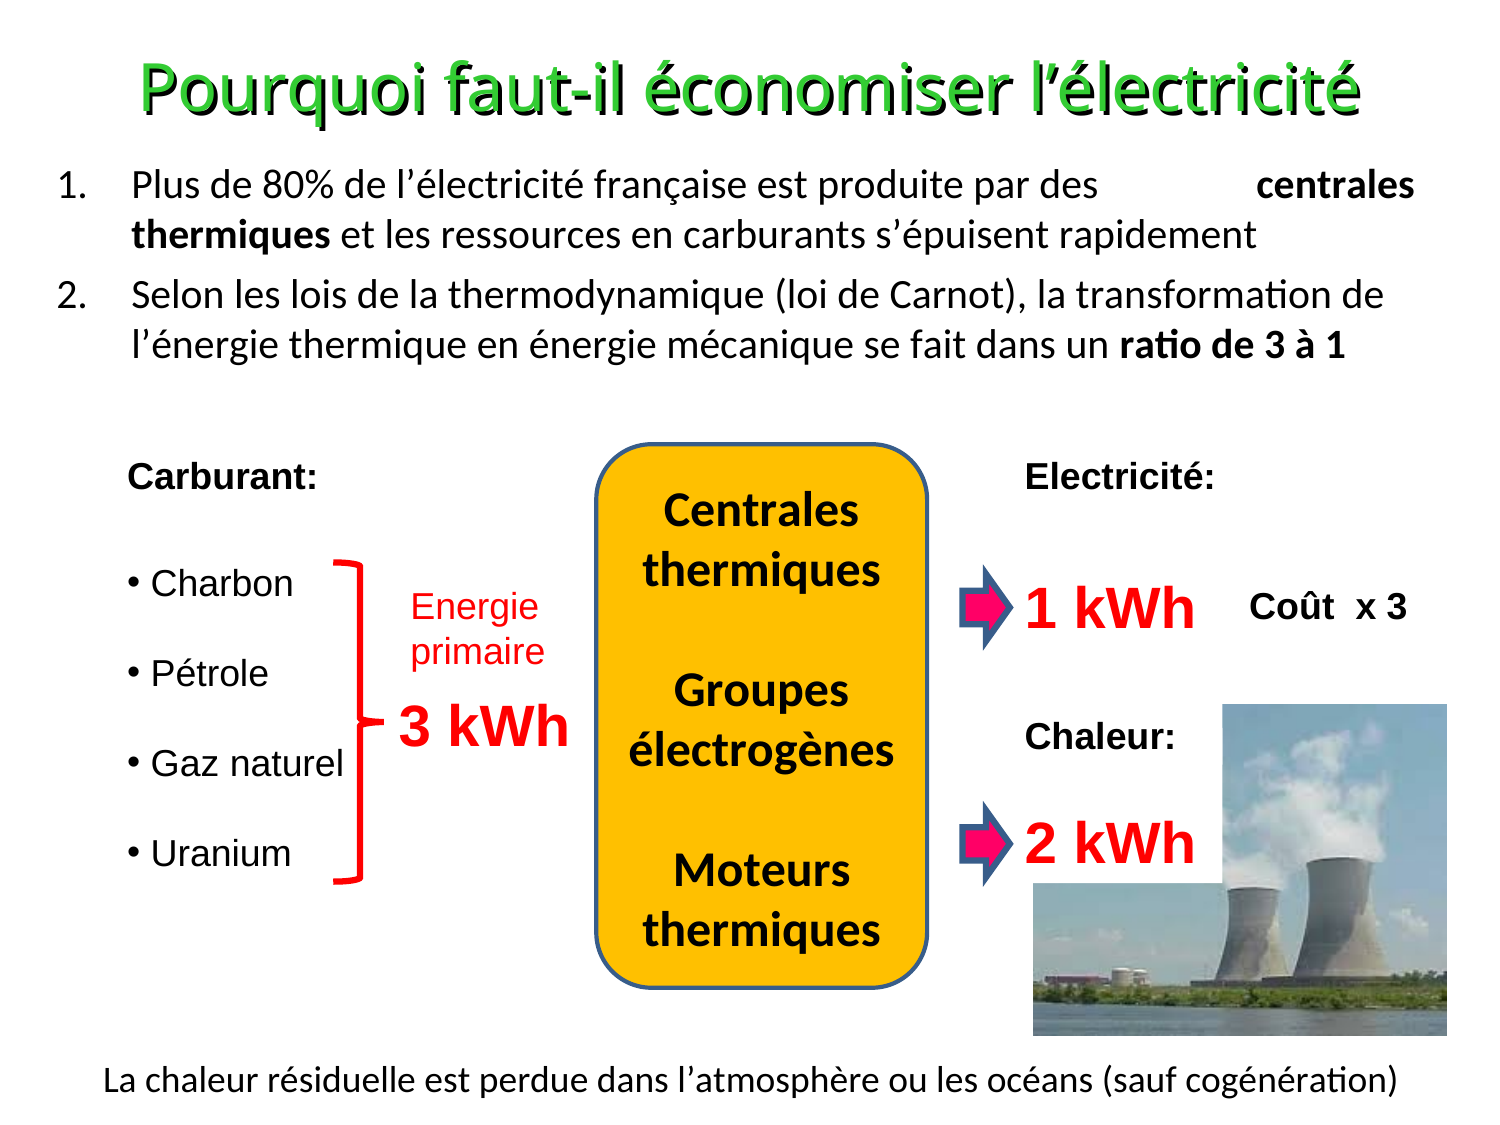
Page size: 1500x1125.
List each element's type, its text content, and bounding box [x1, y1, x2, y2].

text_box La chaleur résiduelle est perdue dans l’atmosphère ou les océans (sauf cogénération) [88, 1046, 1416, 1108]
text_box Electricité: [1009, 444, 1232, 505]
text_box 1 kWh [1009, 562, 1223, 648]
title Pourquoi faut-il économiser l’électricité [75, 45, 1426, 126]
picture [1033, 704, 1447, 1036]
text_box [962, 574, 1009, 641]
text_box Centrales thermiques Groupes électrogènes Moteurs thermiques [596, 444, 928, 988]
text_box [962, 810, 1010, 878]
text_box 3 kWh [383, 680, 586, 767]
text_box 2 kWh [1009, 765, 1223, 884]
text_box Carburant: Charbon Pétrole Gaz naturel Uranium [112, 444, 361, 928]
text_box Chaleur: [1009, 704, 1223, 765]
list Plus de 80% de l’électricité française est produite par des centrales thermiques et les ressources en carburants s’épuisent rapidement Selon les lois de la thermodynamique (loi de Carnot), la transformation de l’énergie thermique en énergie mécanique se fait dans un ratio de 3 à 1 [41, 148, 1459, 374]
text_box Energie primaire [395, 574, 561, 680]
text_box Coût x 3 [1234, 574, 1423, 635]
